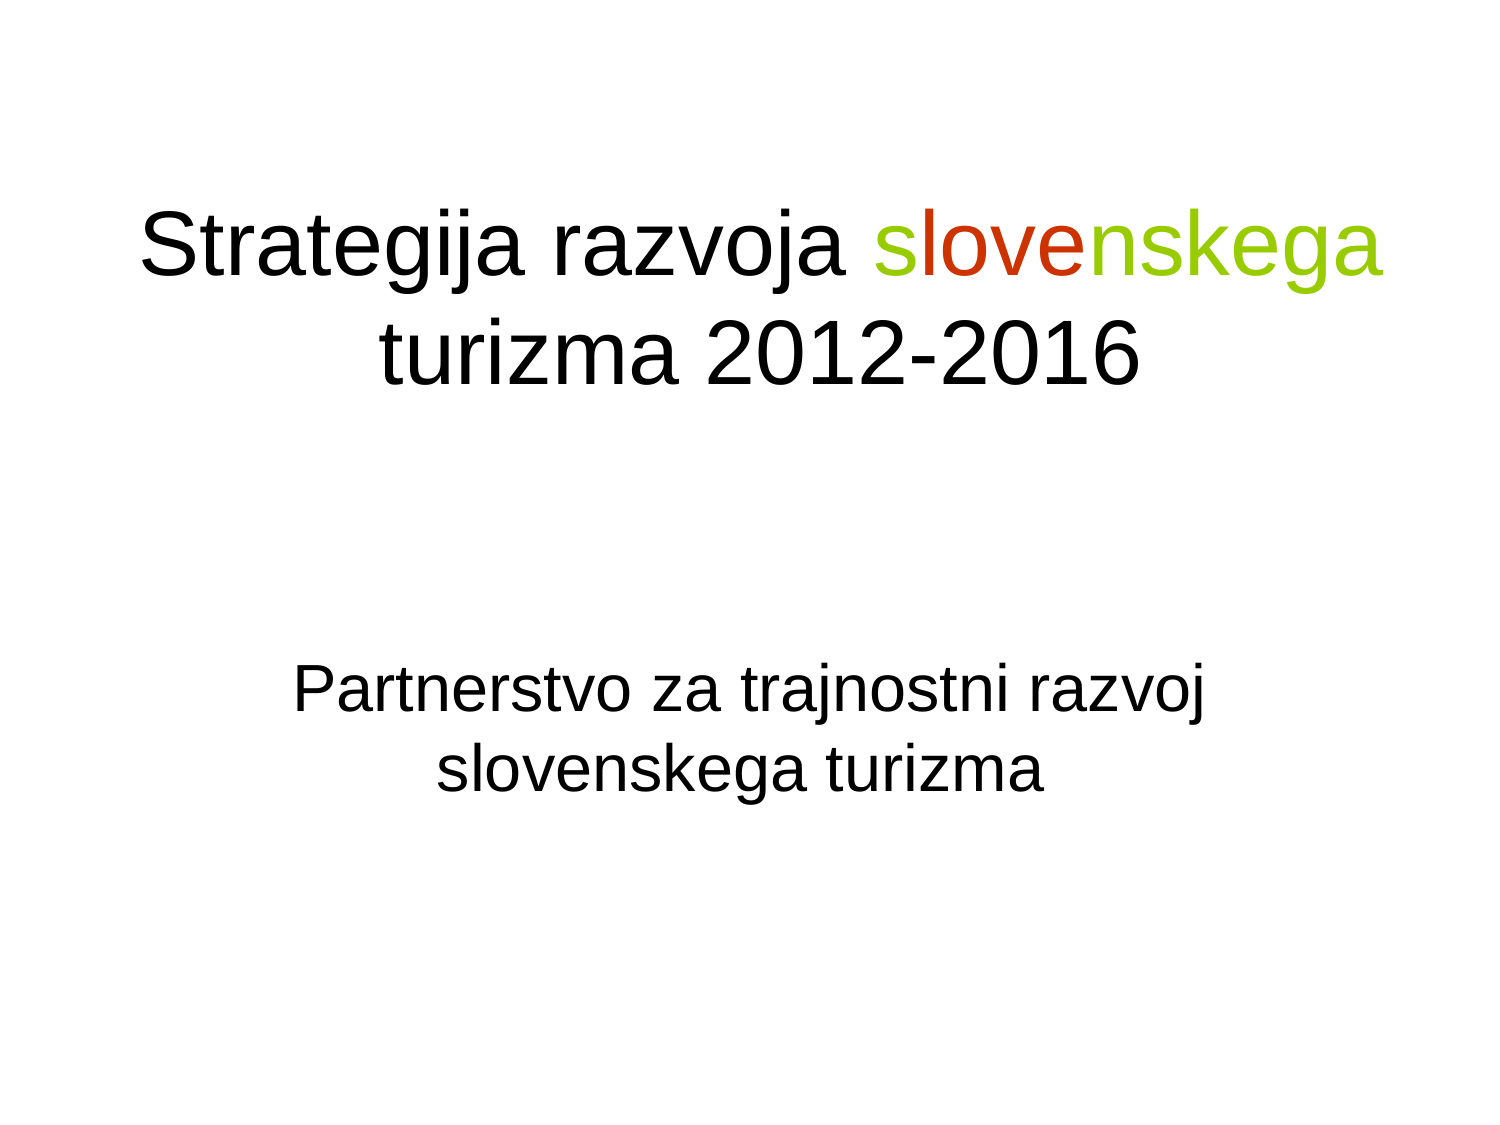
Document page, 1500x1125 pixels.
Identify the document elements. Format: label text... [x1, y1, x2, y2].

title Strategija razvoja slovenskega turizma 2012-2016 [123, 172, 1399, 414]
subtitle Partnerstvo za trajnostni razvoj slovenskega turizma [225, 637, 1276, 926]
